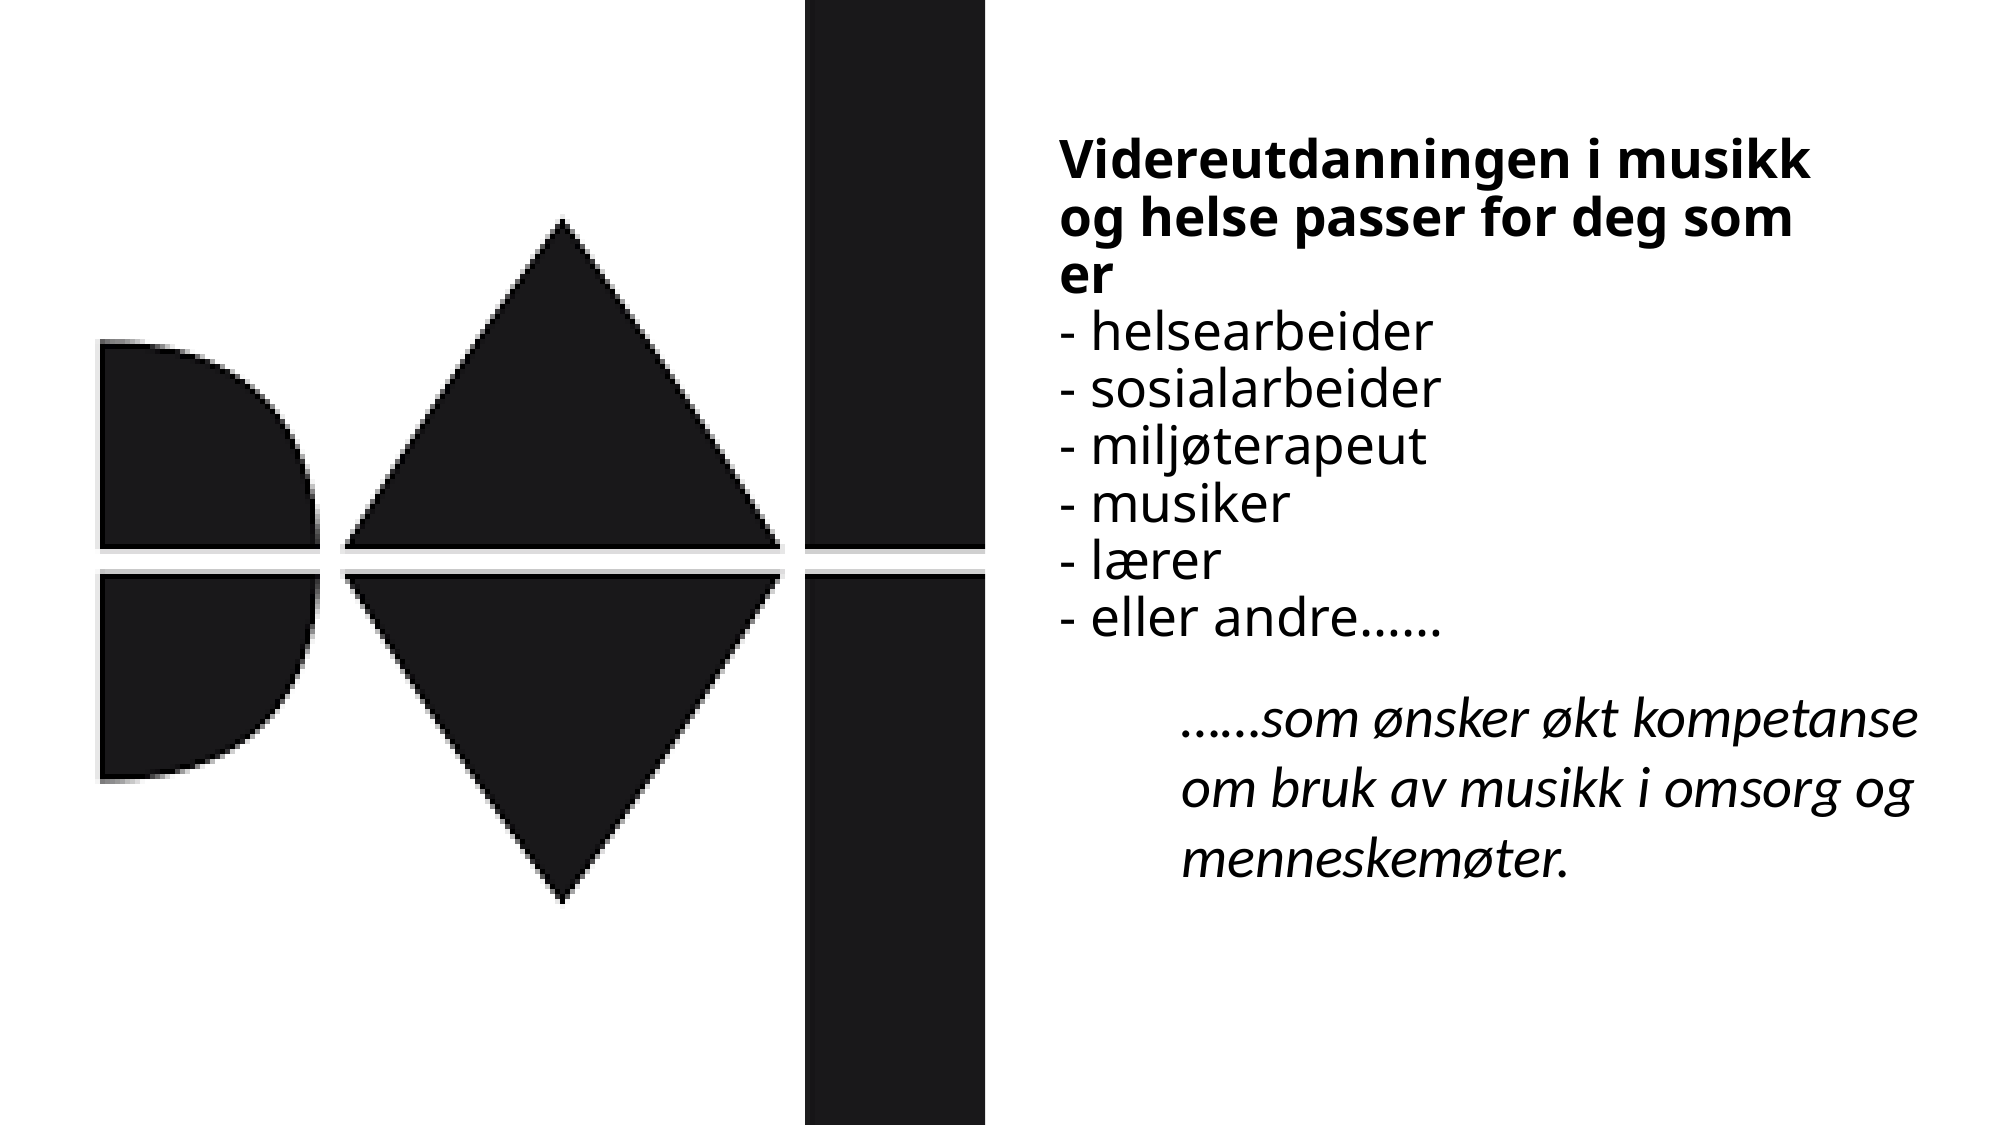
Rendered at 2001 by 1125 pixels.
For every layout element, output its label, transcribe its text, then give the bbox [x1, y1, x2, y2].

picture [0, 0, 986, 1125]
text_box [986, 0, 2000, 1125]
text_box ……som ønsker økt kompetanse om bruk av musikk i omsorg og menneskemøter. [1166, 671, 2000, 899]
title Videreutdanningen i musikk og helse passer for deg som er - helsearbeider - sosialarbeider - miljøterapeut - musiker - lærer - eller andre…… [1044, 119, 1863, 840]
